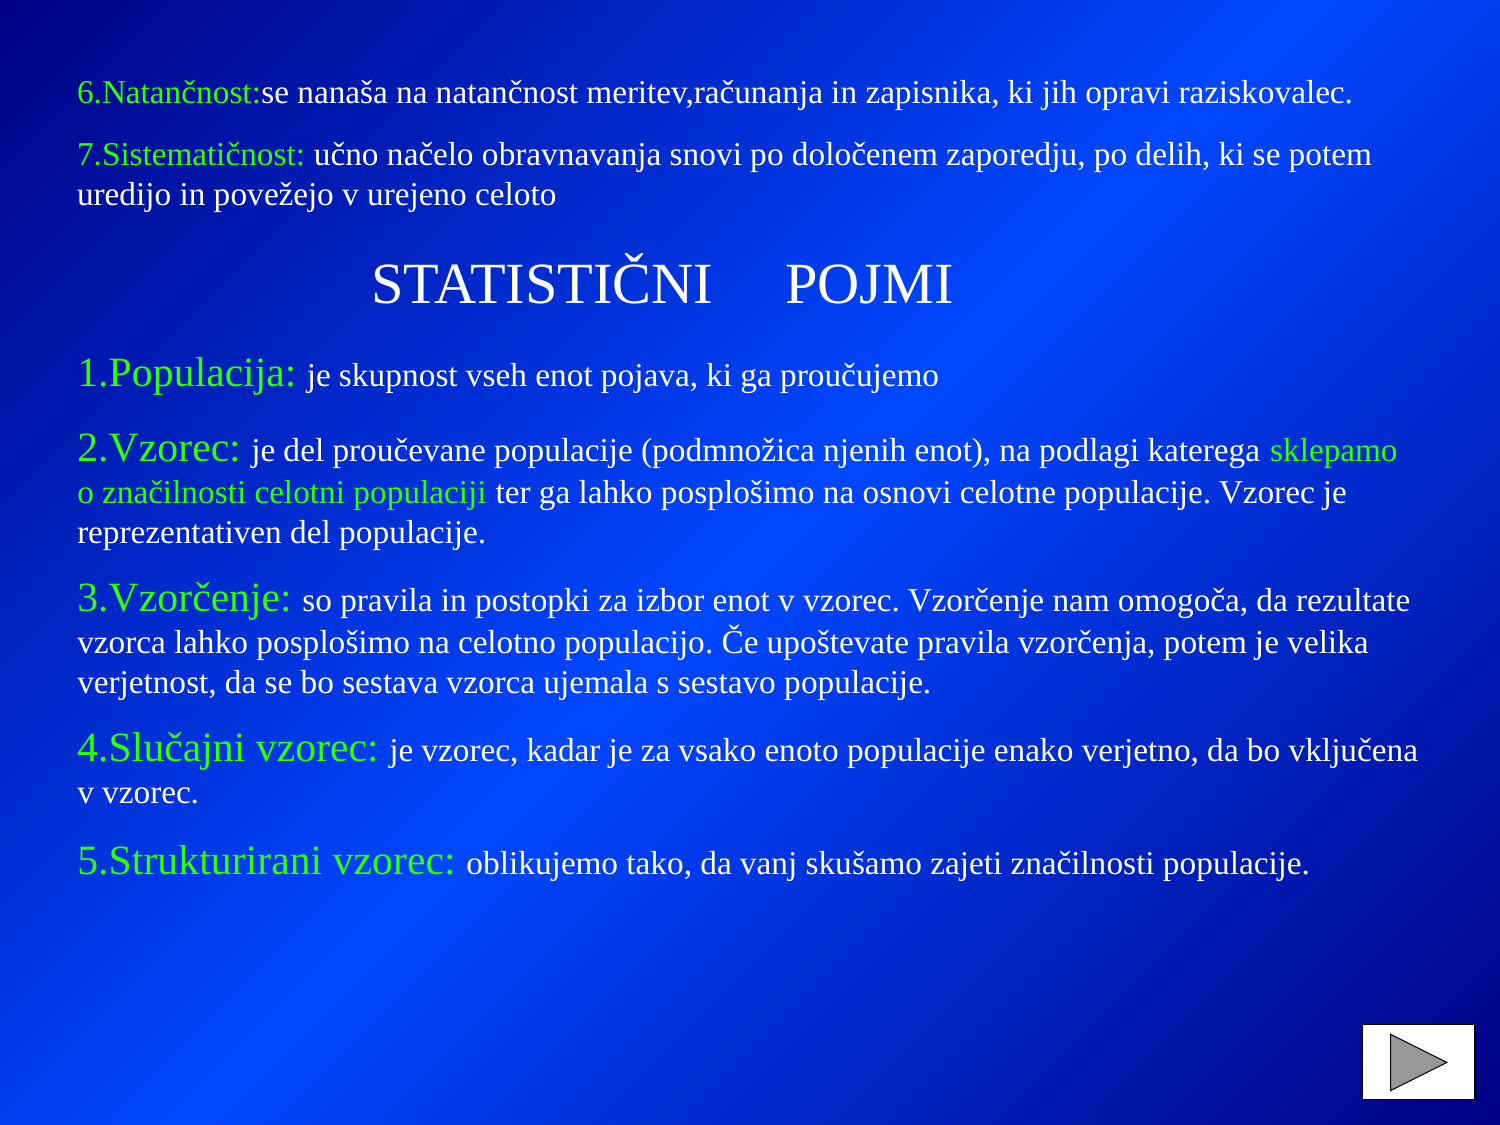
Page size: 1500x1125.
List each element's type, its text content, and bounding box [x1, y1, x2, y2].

text_box 4.Slučajni vzorec: je vzorec, kadar je za vsako enoto populacije enako verjetno, da bo vključena v vzorec. [62, 712, 1438, 818]
text_box 2.Vzorec: je del proučevane populacije (podmnožica njenih enot), na podlagi katerega sklepamo o značilnosti celotni populaciji ter ga lahko posplošimo na osnovi celotne populacije. Vzorec je reprezentativen del populacije. [62, 412, 1438, 558]
text_box 6.Natančnost:se nanaša na natančnost meritev,računanja in zapisnika, ki jih opravi raziskovalec. [62, 62, 1400, 118]
text_box 5.Strukturirani vzorec: oblikujemo tako, da vanj skušamo zajeti značilnosti populacije. [62, 825, 1438, 890]
text_box [1362, 1024, 1476, 1100]
text_box STATISTIČNI POJMI [37, 237, 1450, 323]
text_box 1.Populacija: je skupnost vseh enot pojava, ki ga proučujemo [62, 337, 1438, 403]
text_box 3.Vzorčenje: so pravila in postopki za izbor enot v vzorec. Vzorčenje nam omogoča, da rezultate vzorca lahko posplošimo na celotno populacijo. Če upoštevate pravila vzorčenja, potem je velika verjetnost, da se bo sestava vzorca ujemala s sestavo populacije. [62, 562, 1438, 708]
text_box 7.Sistematičnost: učno načelo obravnavanja snovi po določenem zaporedju, po delih, ki se potem uredijo in povežejo v urejeno celoto [62, 124, 1400, 220]
